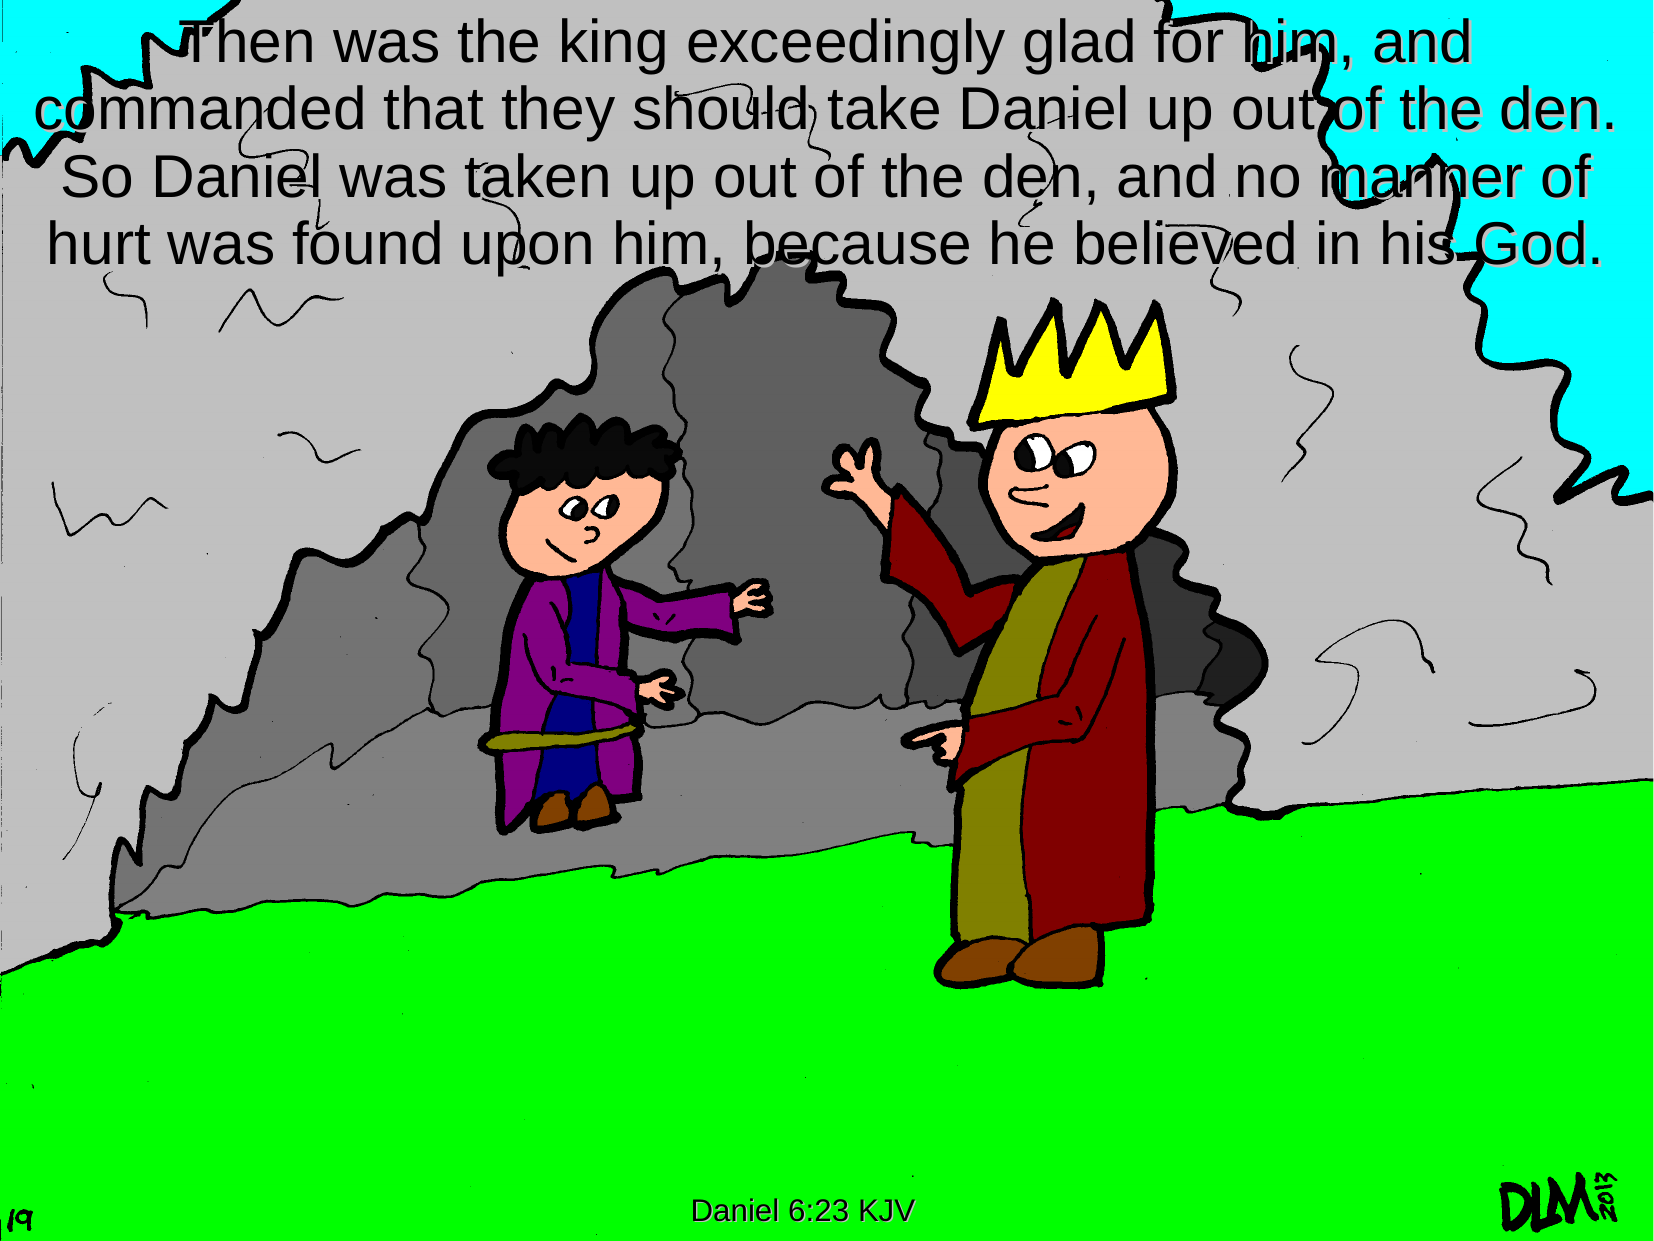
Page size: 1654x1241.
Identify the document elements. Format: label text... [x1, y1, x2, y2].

text_box Then was the king exceedingly glad for him, and commanded that they should take Daniel up out of the den. So Daniel was taken up out of the den, and no manner of hurt was found upon him, because he believed in his God. [0, 0, 1654, 284]
picture [0, 284, 1654, 1241]
text_box Daniel 6:23 KJV [644, 1185, 962, 1236]
